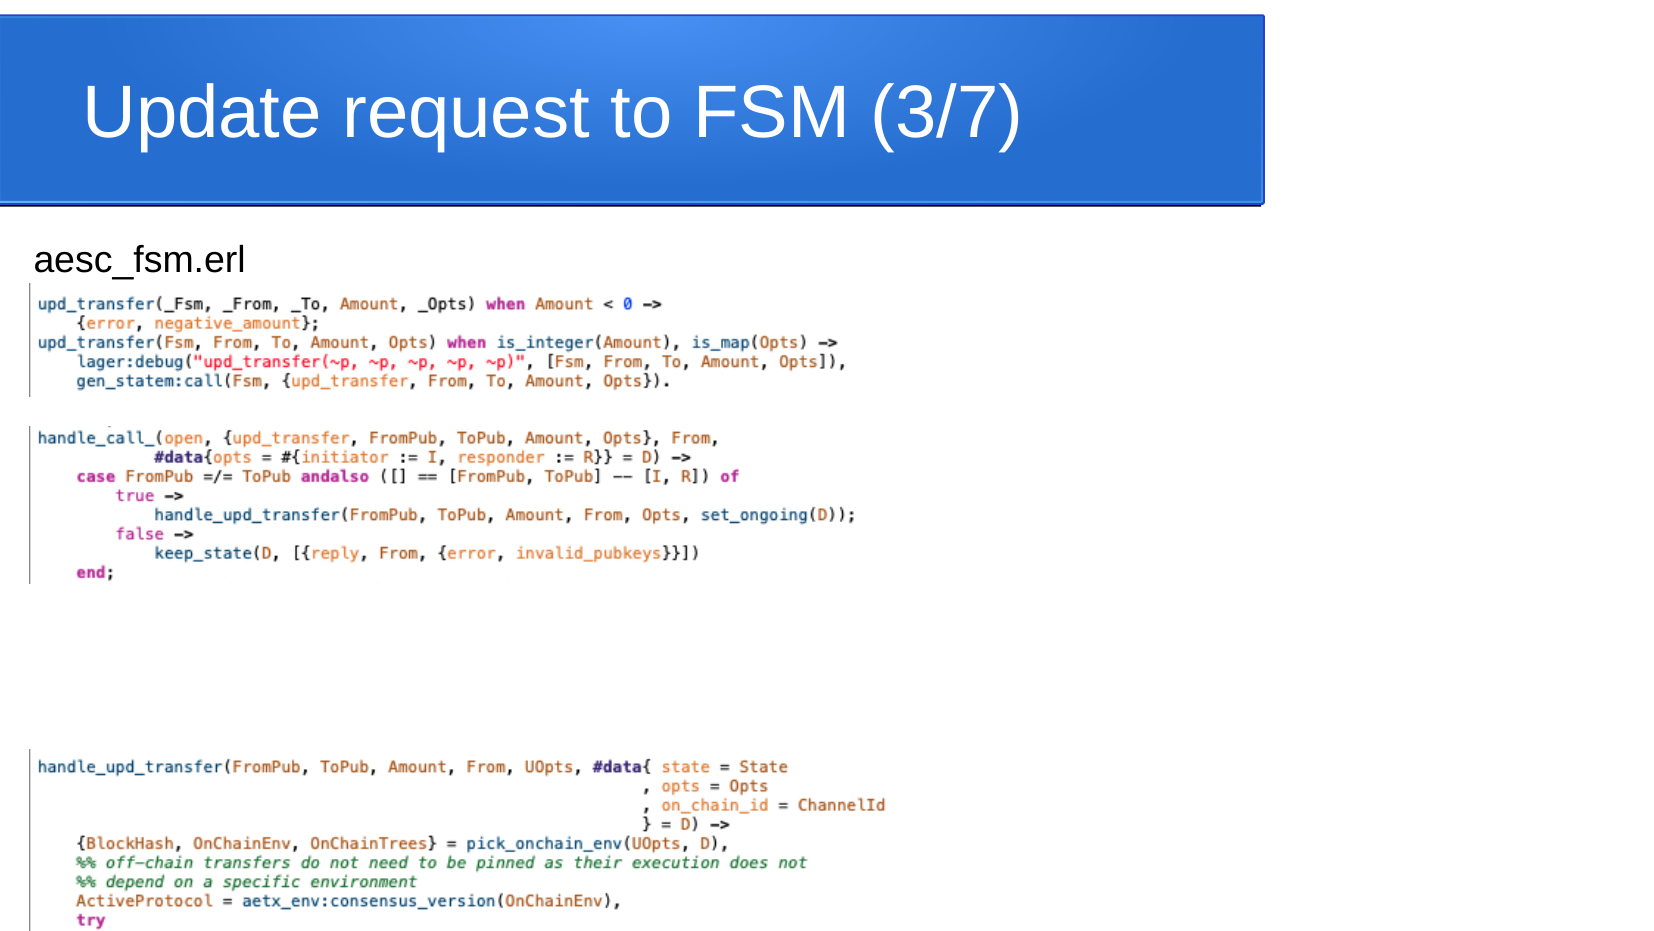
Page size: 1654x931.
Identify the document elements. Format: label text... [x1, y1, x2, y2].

picture [29, 426, 867, 584]
picture [29, 283, 863, 397]
title Update request to FSM (3/7) [82, 35, 1235, 189]
text_box aesc_fsm.erl [18, 231, 444, 289]
picture [29, 749, 949, 931]
